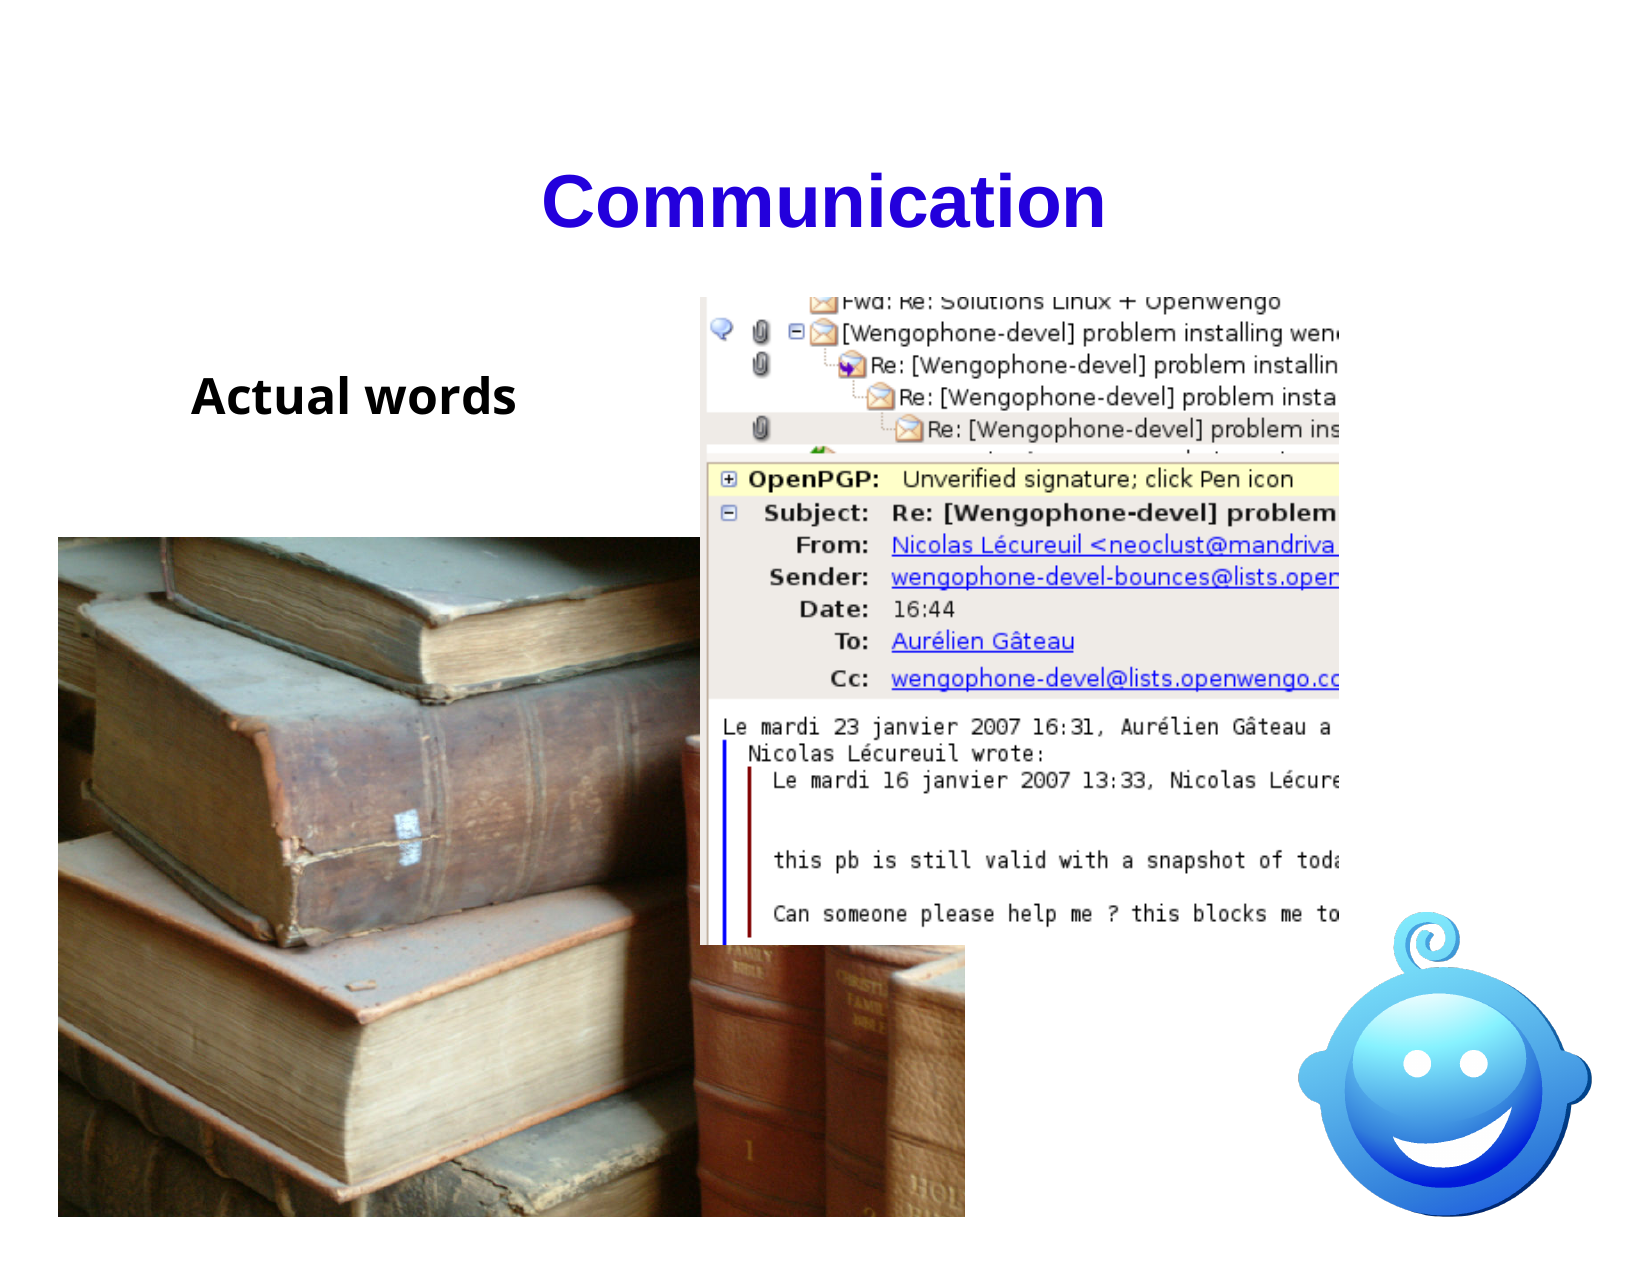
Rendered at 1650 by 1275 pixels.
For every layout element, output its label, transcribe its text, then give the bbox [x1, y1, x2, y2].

title Communication [135, 104, 1515, 299]
text_box Actual words [176, 353, 510, 429]
picture [58, 297, 1592, 1217]
